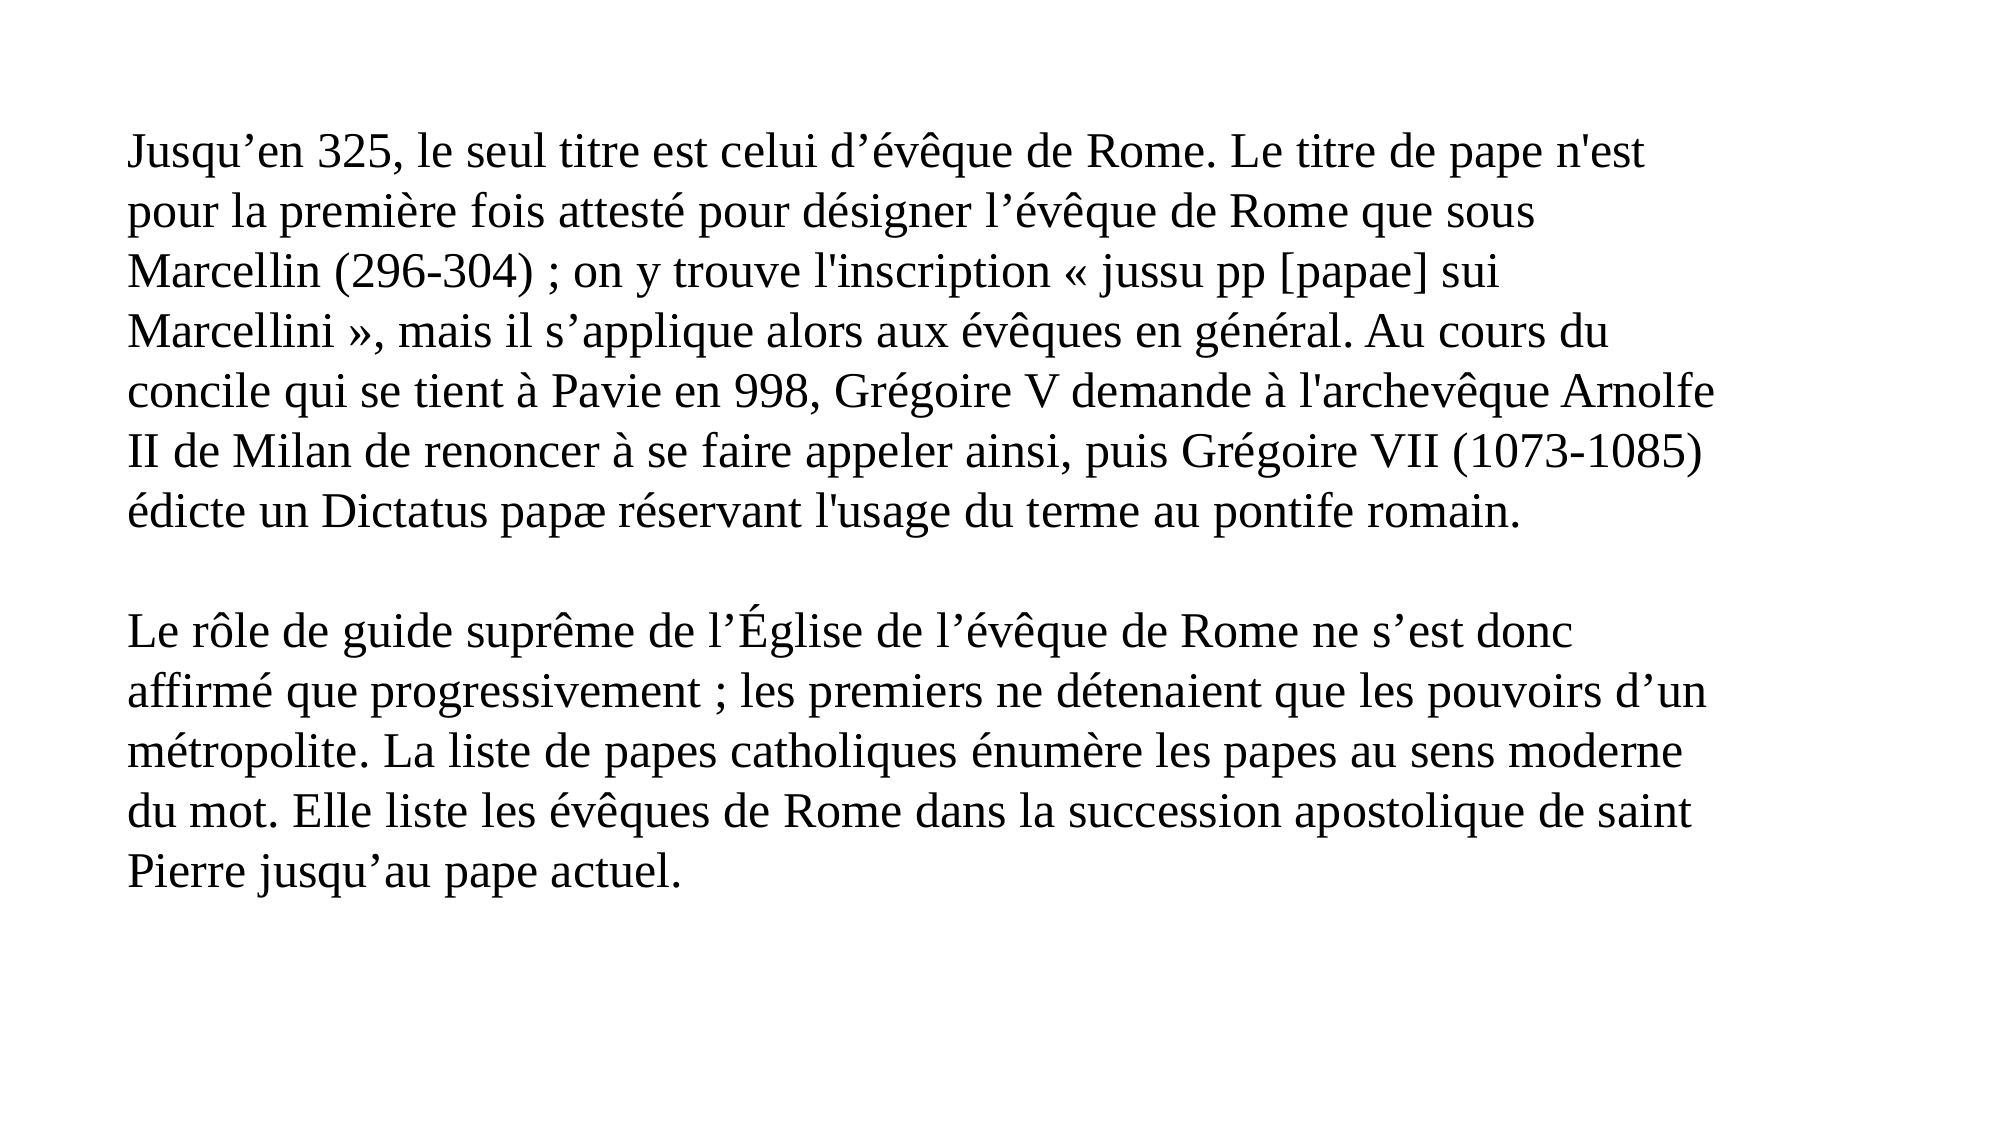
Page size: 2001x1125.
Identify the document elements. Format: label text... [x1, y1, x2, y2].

text_box Jusqu’en 325, le seul titre est celui d’évêque de Rome. Le titre de pape n'est pour la première fois attesté pour désigner l’évêque de Rome que sous Marcellin (296-304) ; on y trouve l'inscription « jussu pp [papae] sui Marcellini », mais il s’applique alors aux évêques en général. Au cours du concile qui se tient à Pavie en 998, Grégoire V demande à l'archevêque Arnolfe II de Milan de renoncer à se faire appeler ainsi, puis Grégoire VII (1073-1085) édicte un Dictatus papæ réservant l'usage du terme au pontife romain. Le rôle de guide suprême de l’Église de l’évêque de Rome ne s’est donc affirmé que progressivement ; les premiers ne détenaient que les pouvoirs d’un métropolite. La liste de papes catholiques énumère les papes au sens moderne du mot. Elle liste les évêques de Rome dans la succession apostolique de saint Pierre jusqu’au pape actuel. [112, 110, 1735, 913]
